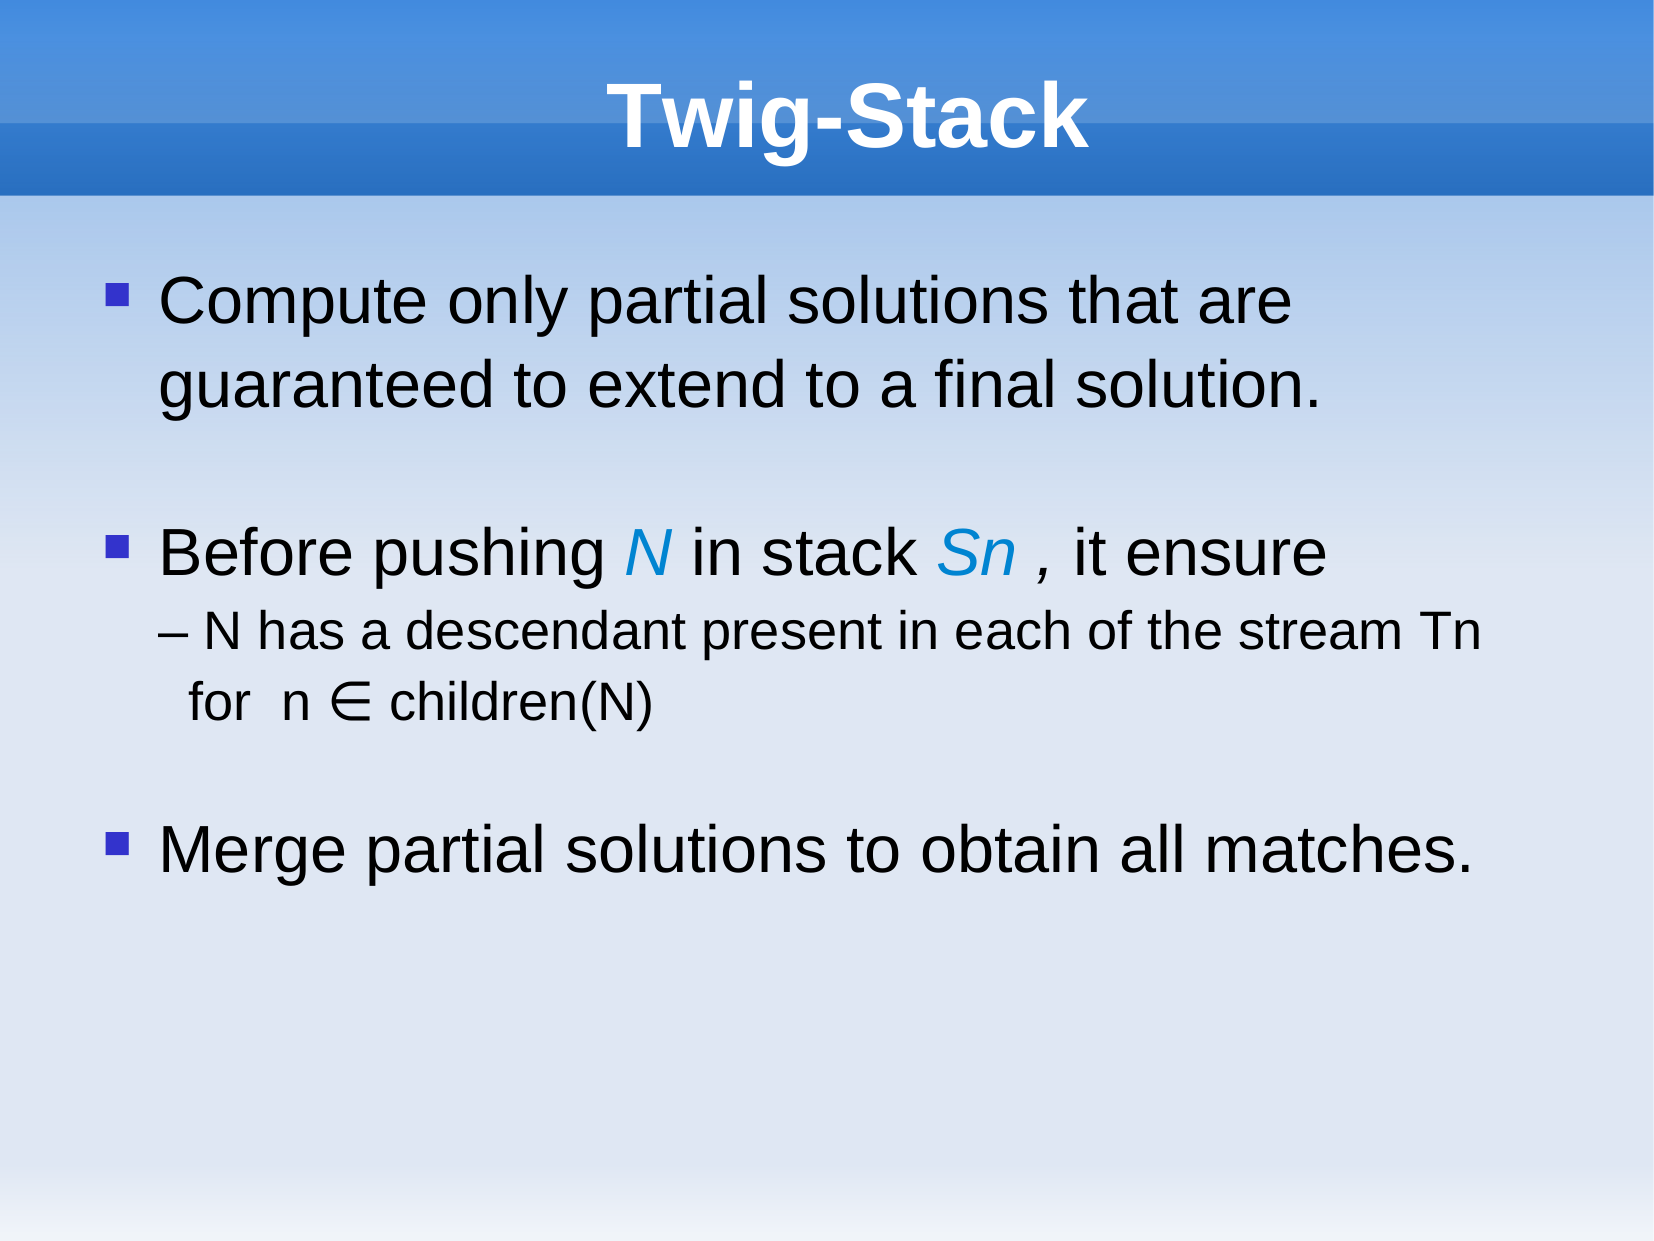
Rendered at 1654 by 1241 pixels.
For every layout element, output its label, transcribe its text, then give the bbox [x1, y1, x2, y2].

list Compute only partial solutions that are guaranteed to extend to a final solution. Before pushing N in stack Sn , it ensure – N has a descendant present in each of the stream Tn for n ∈ children(N) Merge partial solutions to obtain all matches. [87, 262, 1538, 1163]
title Twig-Stack [209, 49, 1488, 175]
picture [0, 0, 1654, 1241]
